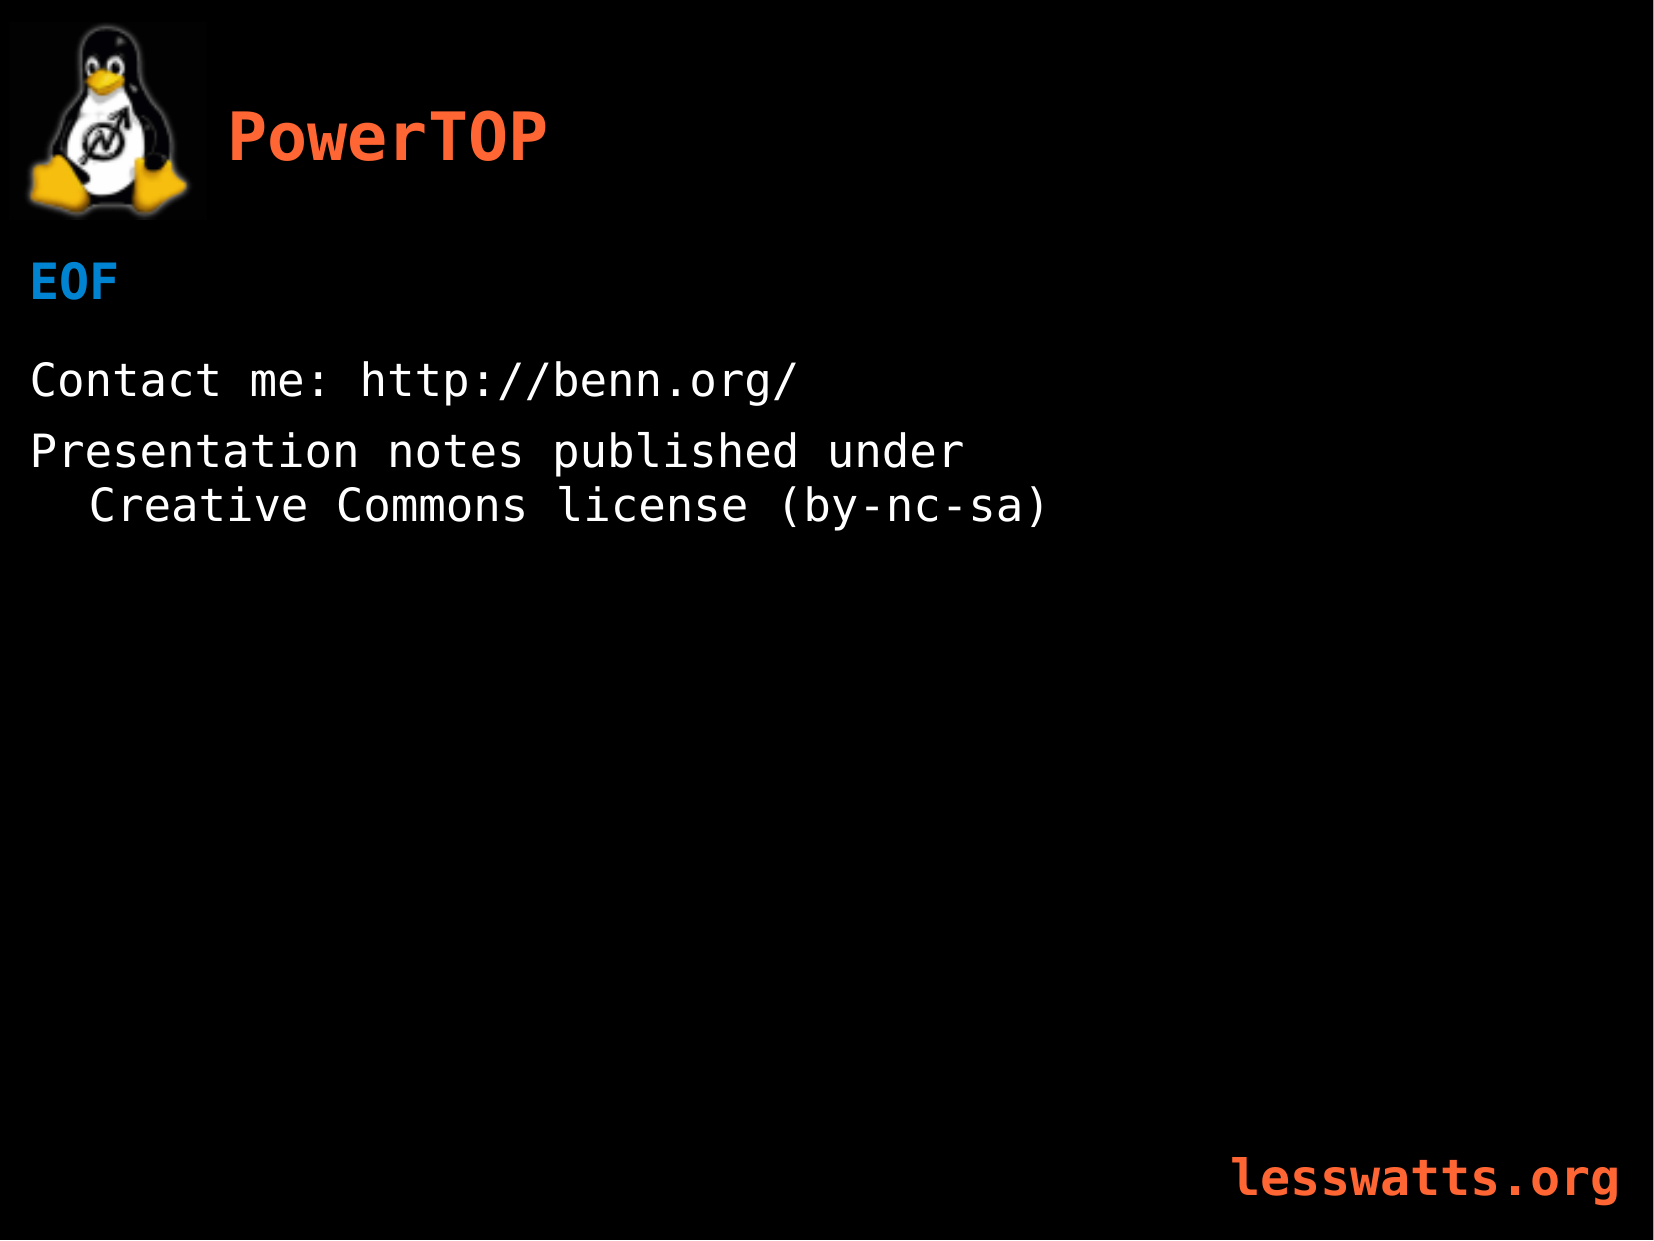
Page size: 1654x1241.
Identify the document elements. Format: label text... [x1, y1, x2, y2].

picture [9, 22, 207, 220]
title EOF [29, 249, 1625, 315]
list Contact me: http://benn.org/ Presentation notes published under Creative Commons license (by-nc-sa) [29, 354, 1571, 1094]
